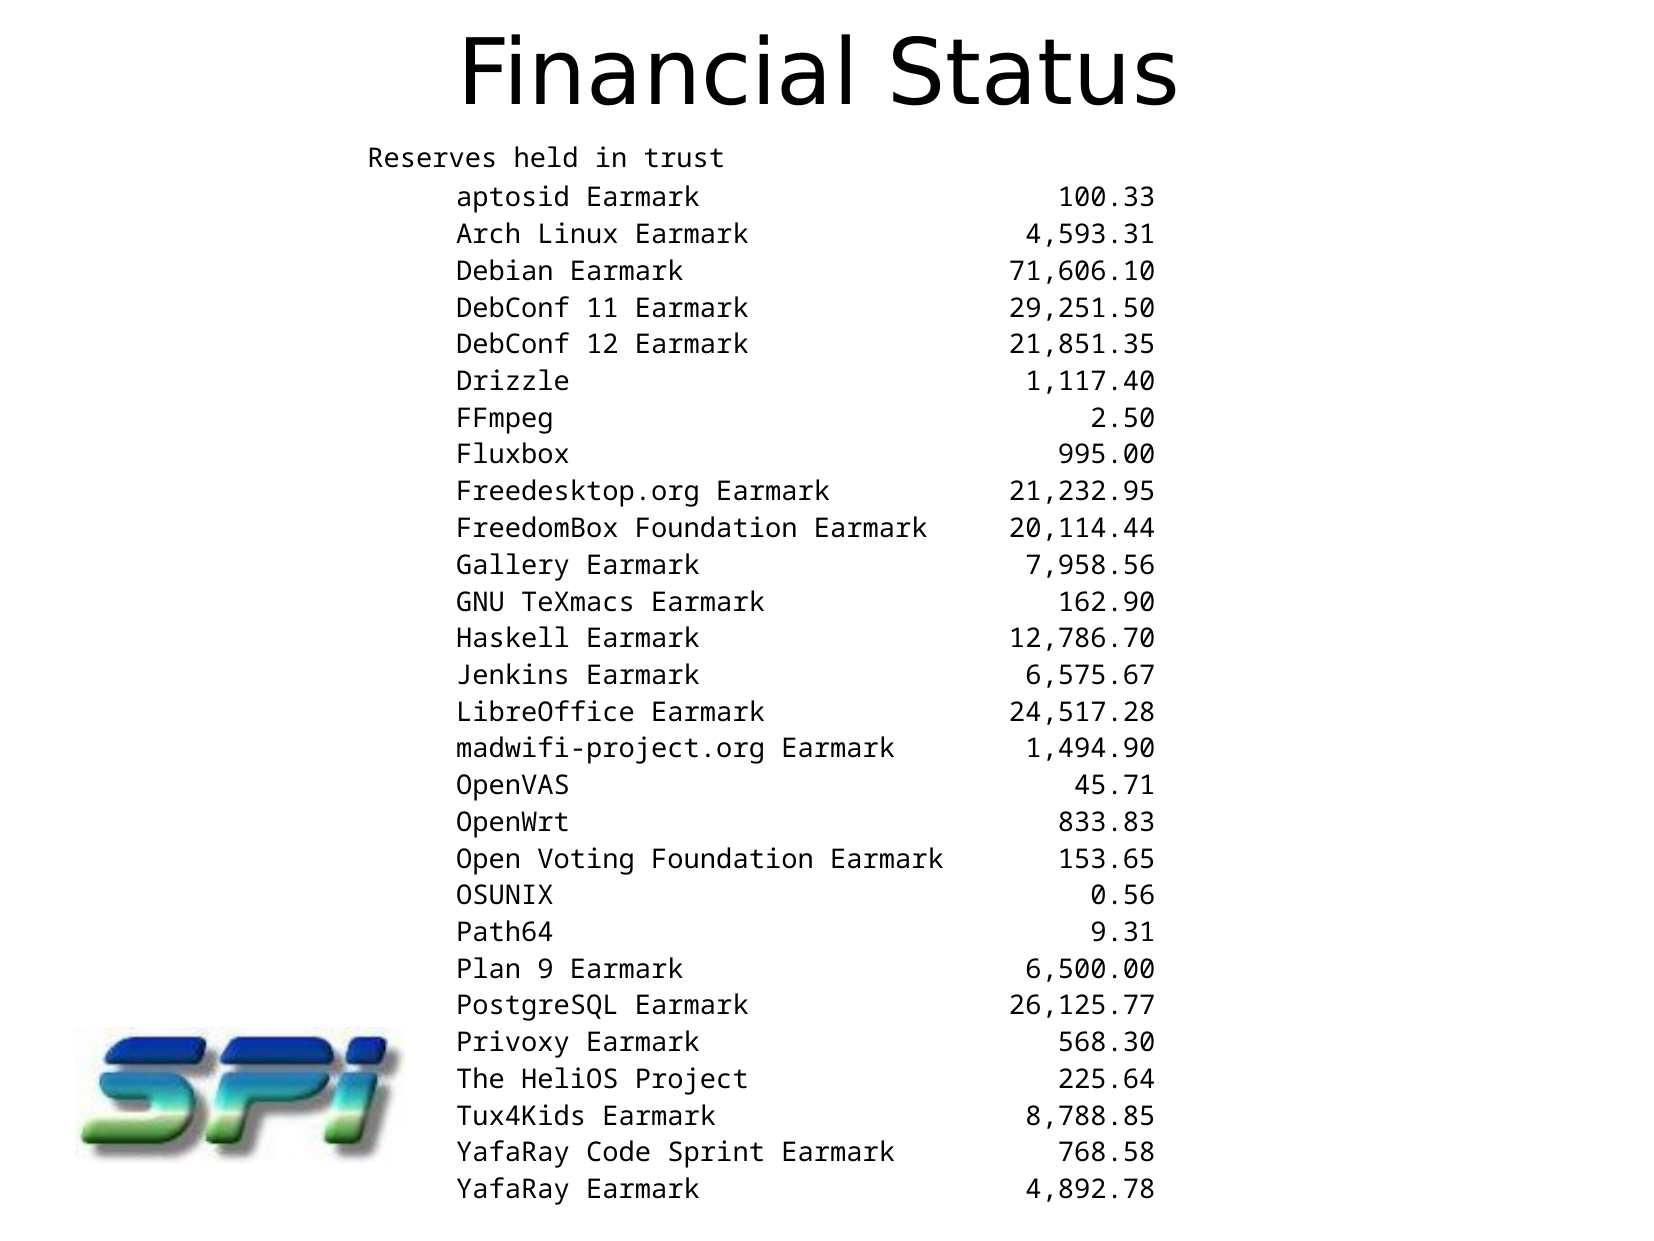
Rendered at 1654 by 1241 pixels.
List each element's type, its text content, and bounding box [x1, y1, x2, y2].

text_box Reserves held in trust aptosid Earmark 100.33 Arch Linux Earmark 4,593.31 Debian Earmark 71,606.10 DebConf 11 Earmark 29,251.50 DebConf 12 Earmark 21,851.35 Drizzle 1,117.40 FFmpeg 2.50 Fluxbox 995.00 Freedesktop.org Earmark 21,232.95 FreedomBox Foundation Earmark 20,114.44 Gallery Earmark 7,958.56 GNU TeXmacs Earmark 162.90 Haskell Earmark 12,786.70 Jenkins Earmark 6,575.67 LibreOffice Earmark 24,517.28 madwifi-project.org Earmark 1,494.90 OpenVAS 45.71 OpenWrt 833.83 Open Voting Foundation Earmark 153.65 OSUNIX 0.56 Path64 9.31 Plan 9 Earmark 6,500.00 PostgreSQL Earmark 26,125.77 Privoxy Earmark 568.30 The HeliOS Project 225.64 Tux4Kids Earmark 8,788.85 YafaRay Code Sprint Earmark 768.58 YafaRay Earmark 4,892.78 Total held in trust 273,273.87 General reserves 40,861.74 Total Equity 314,135.61 [262, 119, 1613, 1210]
picture [75, 1027, 262, 1163]
title Financial Status [75, 19, 1564, 127]
